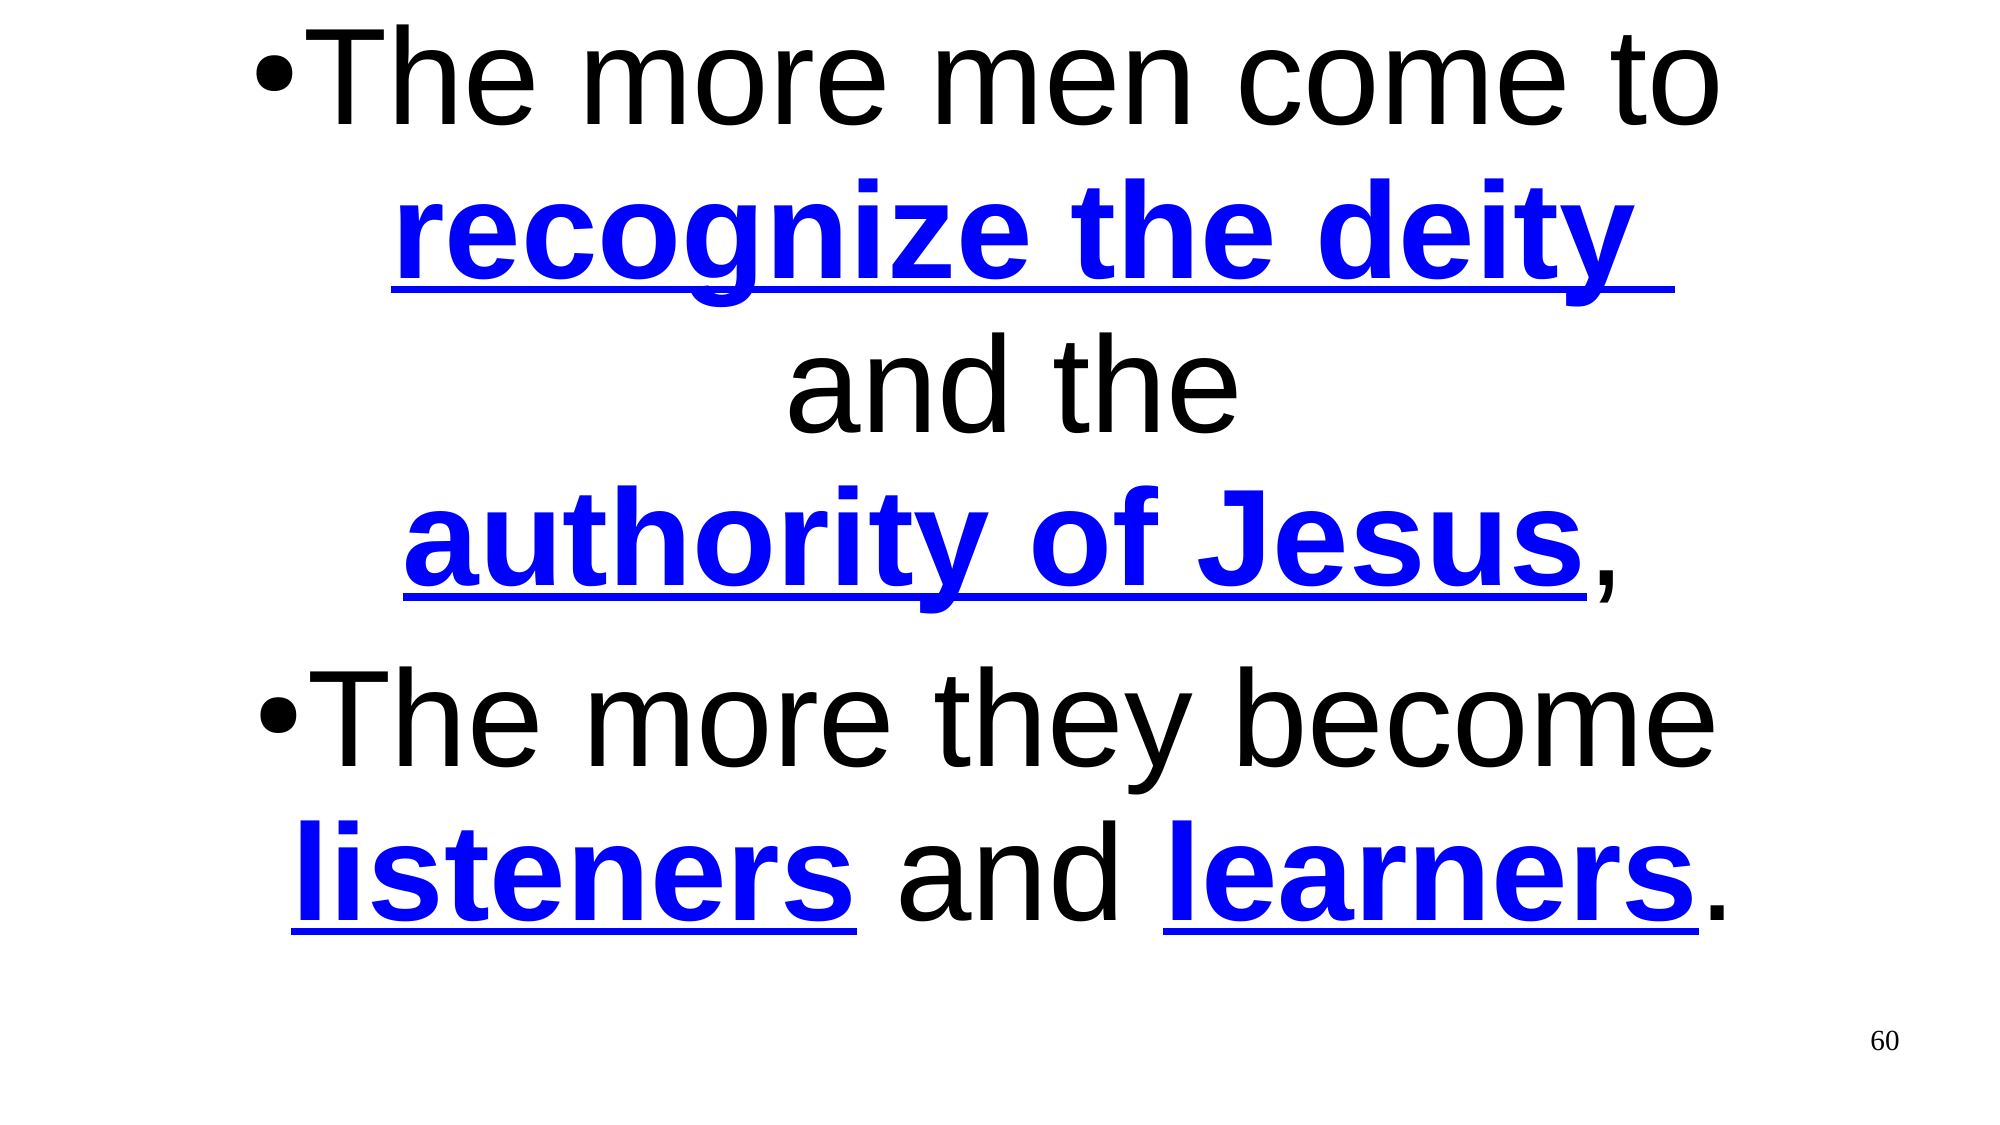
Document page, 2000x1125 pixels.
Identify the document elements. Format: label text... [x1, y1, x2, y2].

list The more men come to recognize the deity and the authority of Jesus, The more they become listeners and learners. [0, 0, 1996, 1123]
